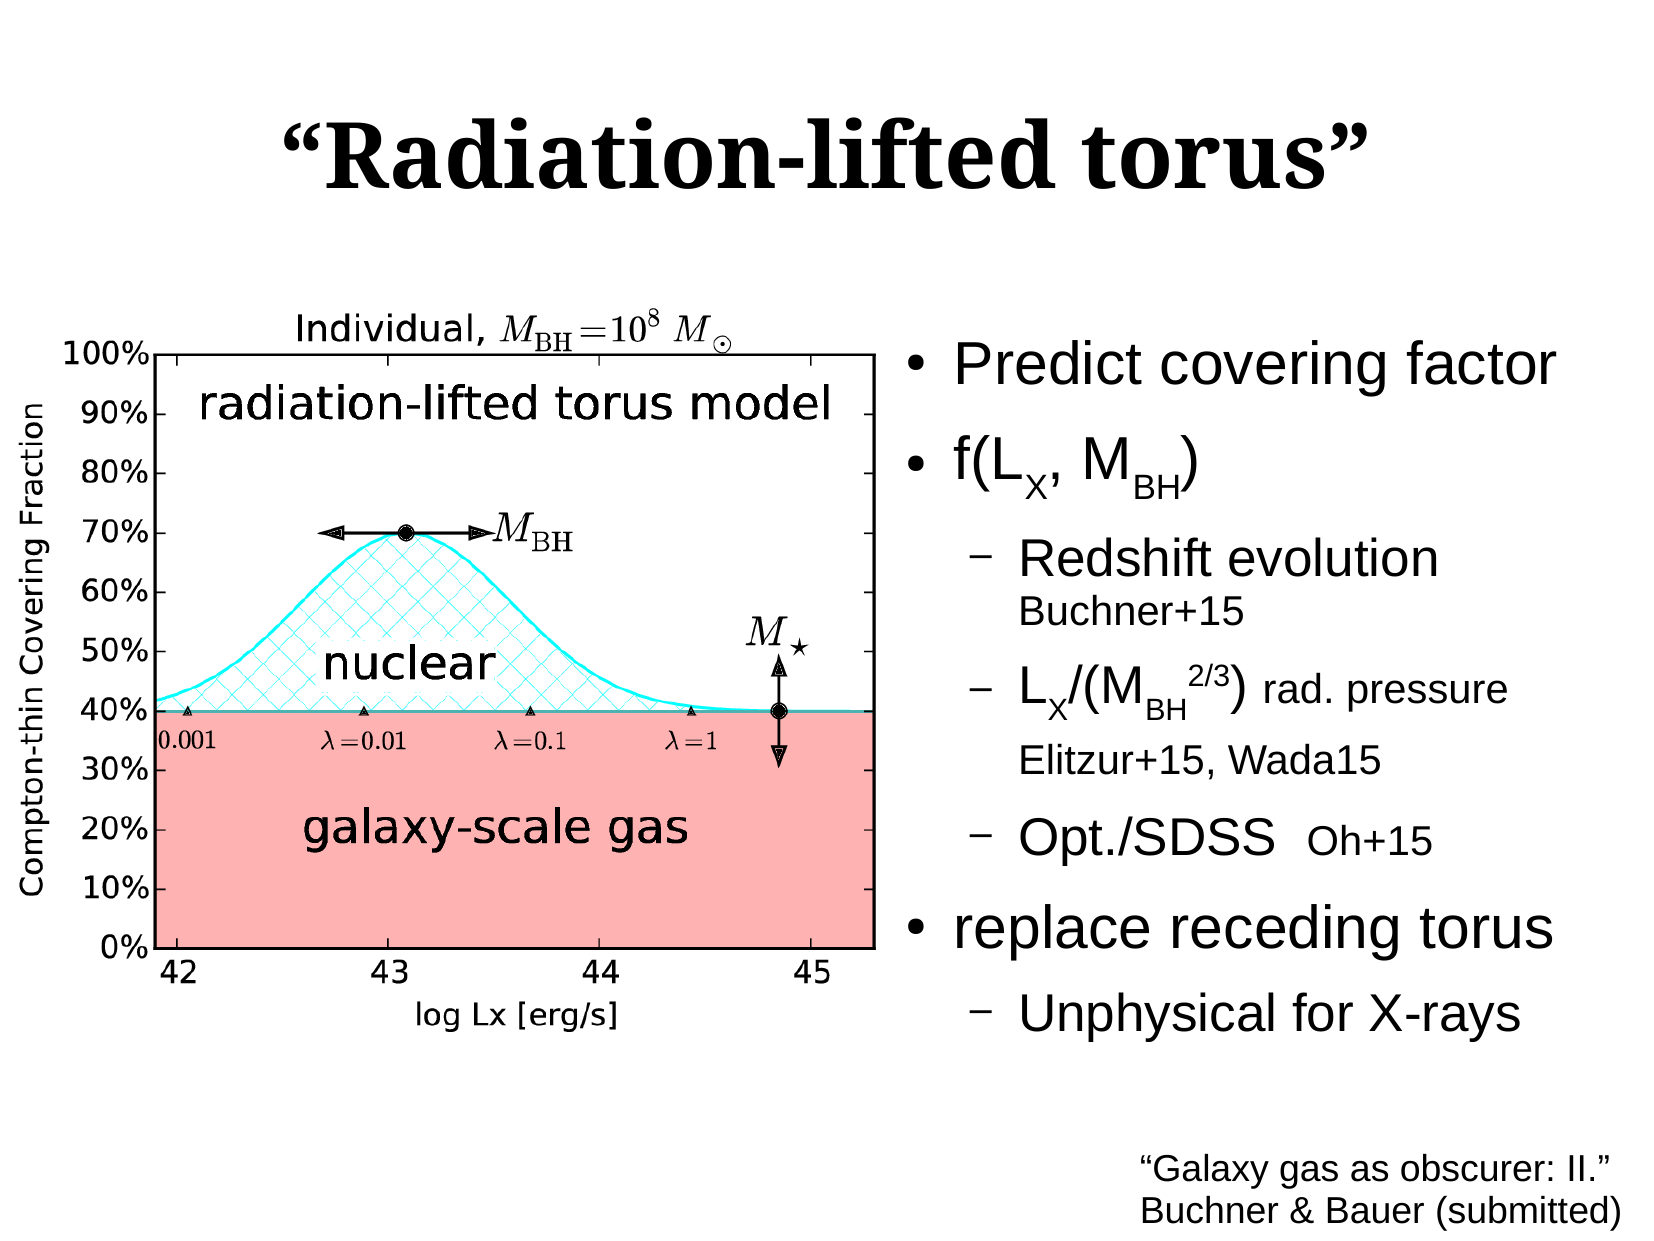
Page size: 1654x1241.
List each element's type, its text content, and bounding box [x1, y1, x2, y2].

text_box “Galaxy gas as obscurer: II.” Buchner & Bauer (submitted) [1125, 1140, 1646, 1240]
picture [0, 289, 892, 1051]
list Predict covering factor f(LX, MBH) Redshift evolution Buchner+15 LX/(MBH2/3) rad. pressure Elitzur+15, Wada15 Opt./SDSS Oh+15 replace receding torus Unphysical for X-rays [892, 330, 1636, 1050]
title “Radiation-lifted torus” [82, 49, 1571, 257]
